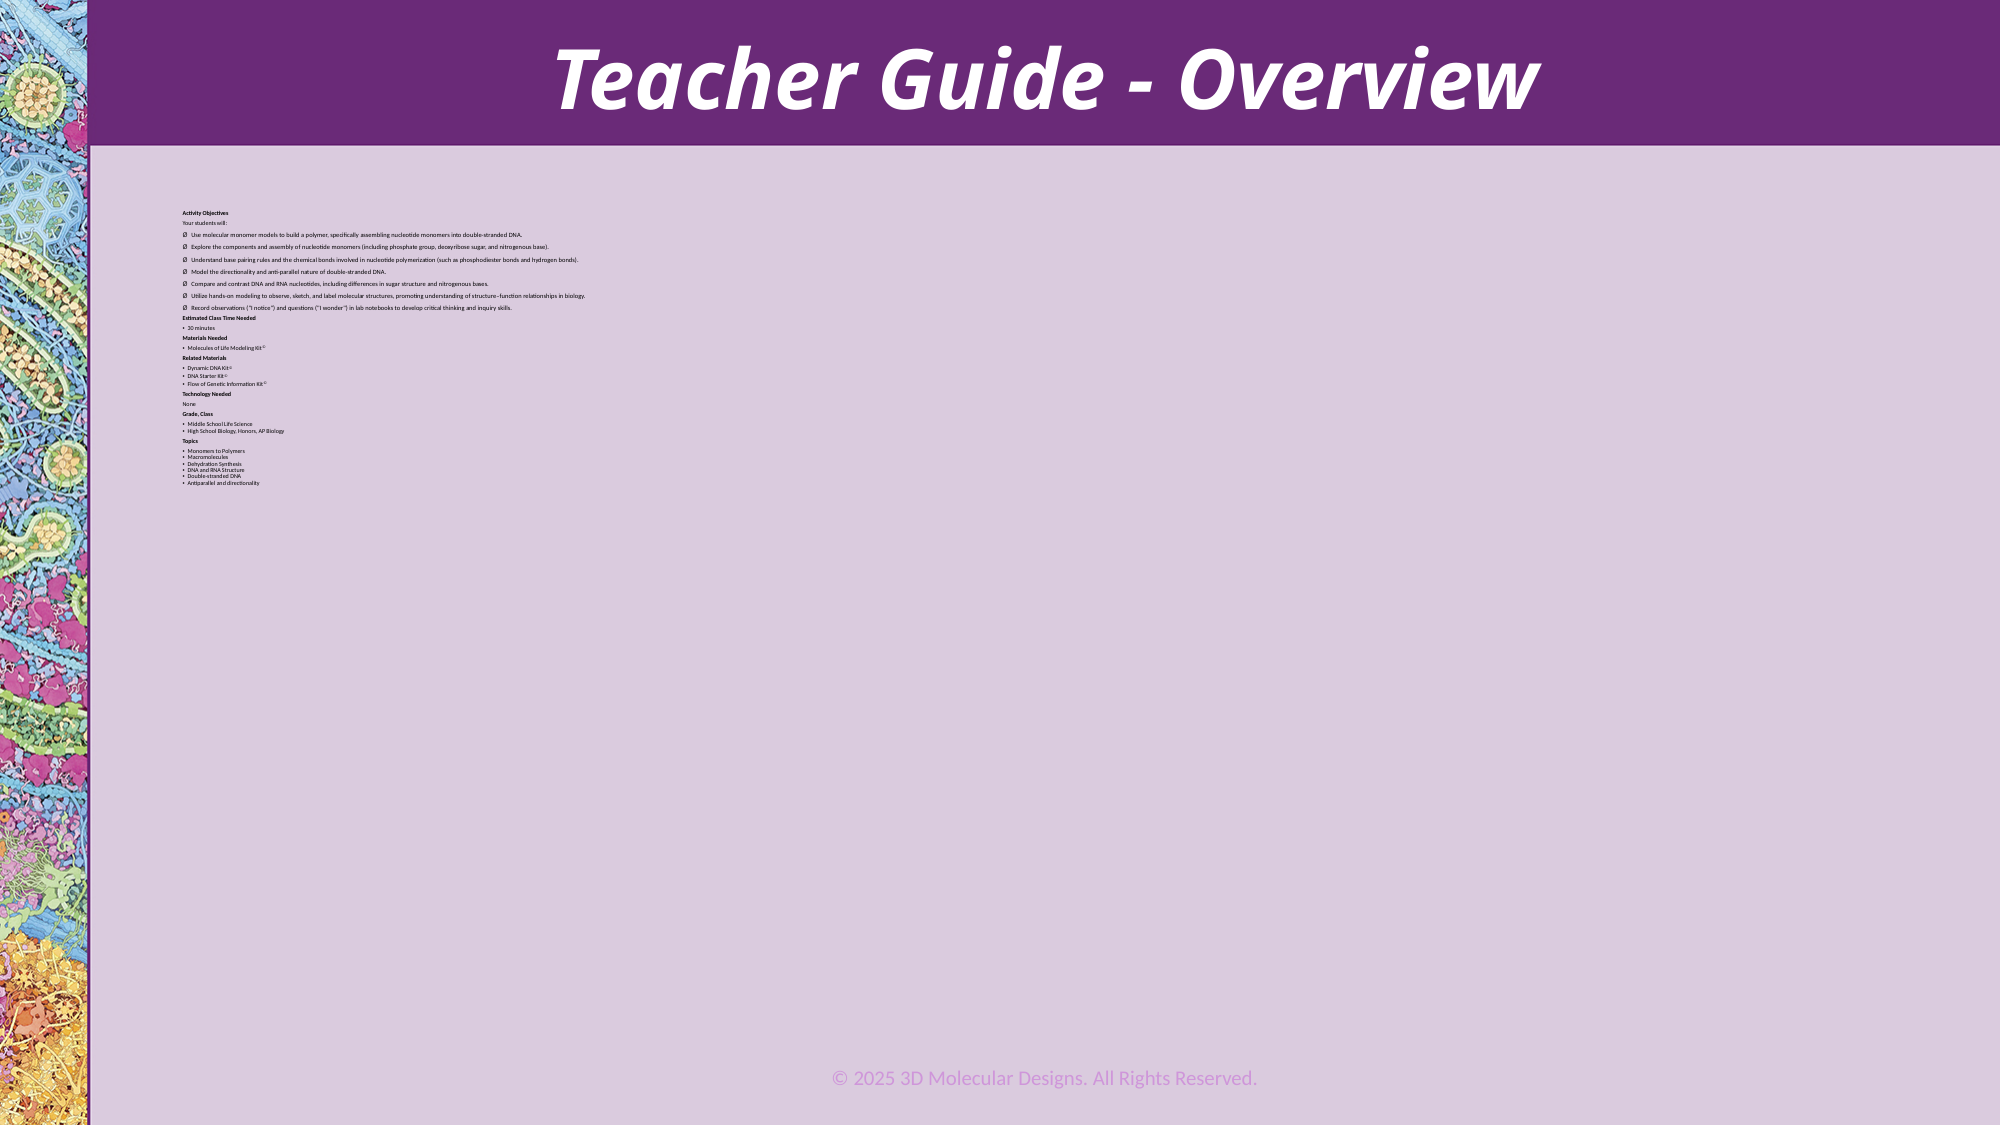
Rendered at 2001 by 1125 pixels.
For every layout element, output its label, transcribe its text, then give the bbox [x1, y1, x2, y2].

list Activity Objectives​​ Your students will: Use molecular monomer models to build a polymer, specifically assembling nucleotide monomers into double-stranded DNA. Explore the components and assembly of nucleotide monomers (including phosphate group, deoxyribose sugar, and nitrogenous base). Understand base pairing rules and the chemical bonds involved in nucleotide polymerization (such as phosphodiester bonds and hydrogen bonds). Model the directionality and anti-parallel nature of double-stranded DNA. Compare and contrast DNA and RNA nucleotides, including differences in sugar structure and nitrogenous bases. Utilize hands-on modeling to observe, sketch, and label molecular structures, promoting understanding of structure–function relationships in biology. Record observations ("I notice") and questions ("I wonder") in lab notebooks to develop critical thinking and inquiry skills. Estimated Class Time Needed 30 minutes Materials Needed Molecules of Life Modeling Kit© Related Materials Dynamic DNA Kit© DNA Starter Kit© Flow of Genetic Information Kit© Technology Needed None Grade, Class Middle School Life Science High School Biology, Honors, AP Biology Topics Monomers to Polymers Macromolecules Dehydration Synthesis DNA and RNA Structure Double-stranded DNA Antiparallel and directionality [167, 185, 1918, 979]
title Teacher Guide - Overview [116, 29, 1973, 126]
